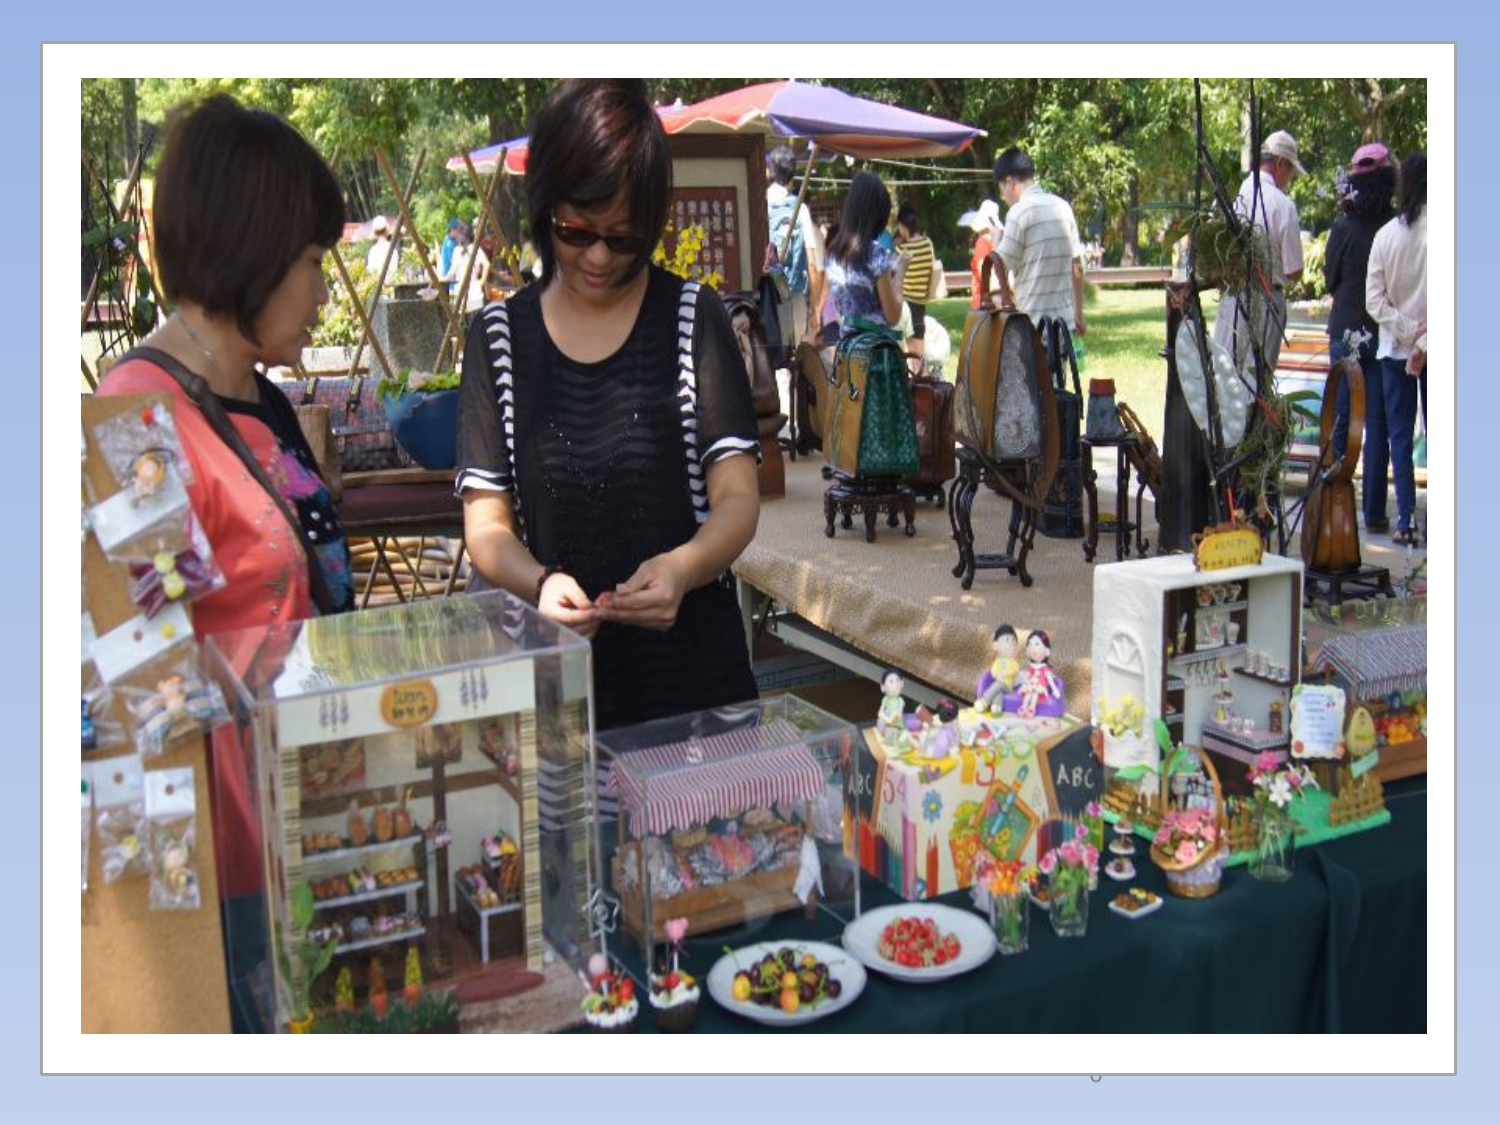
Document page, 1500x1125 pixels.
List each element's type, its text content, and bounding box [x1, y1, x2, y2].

text_box [41, 43, 1456, 1075]
text_box 8 [1074, 1075, 1426, 1103]
picture [81, 78, 1427, 1034]
